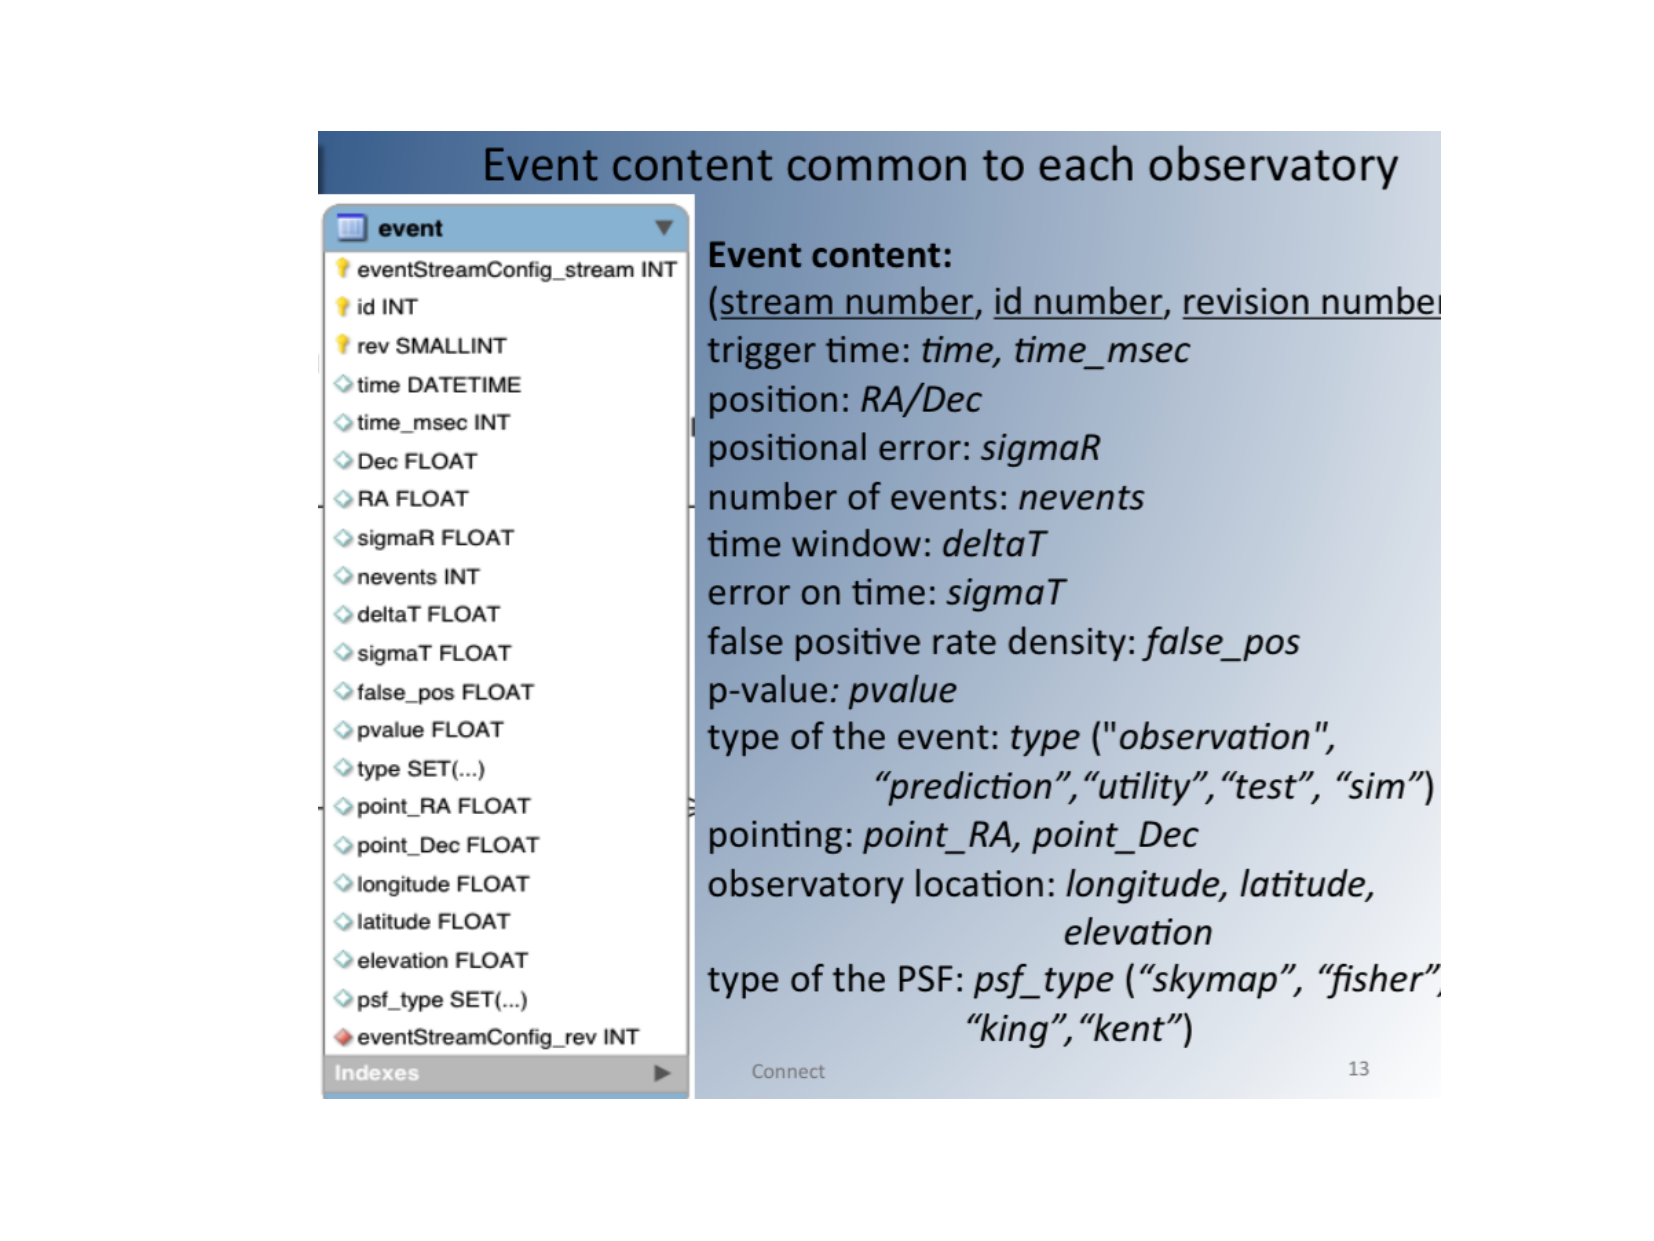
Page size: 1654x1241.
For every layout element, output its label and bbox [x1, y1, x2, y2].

picture [318, 131, 1441, 1099]
